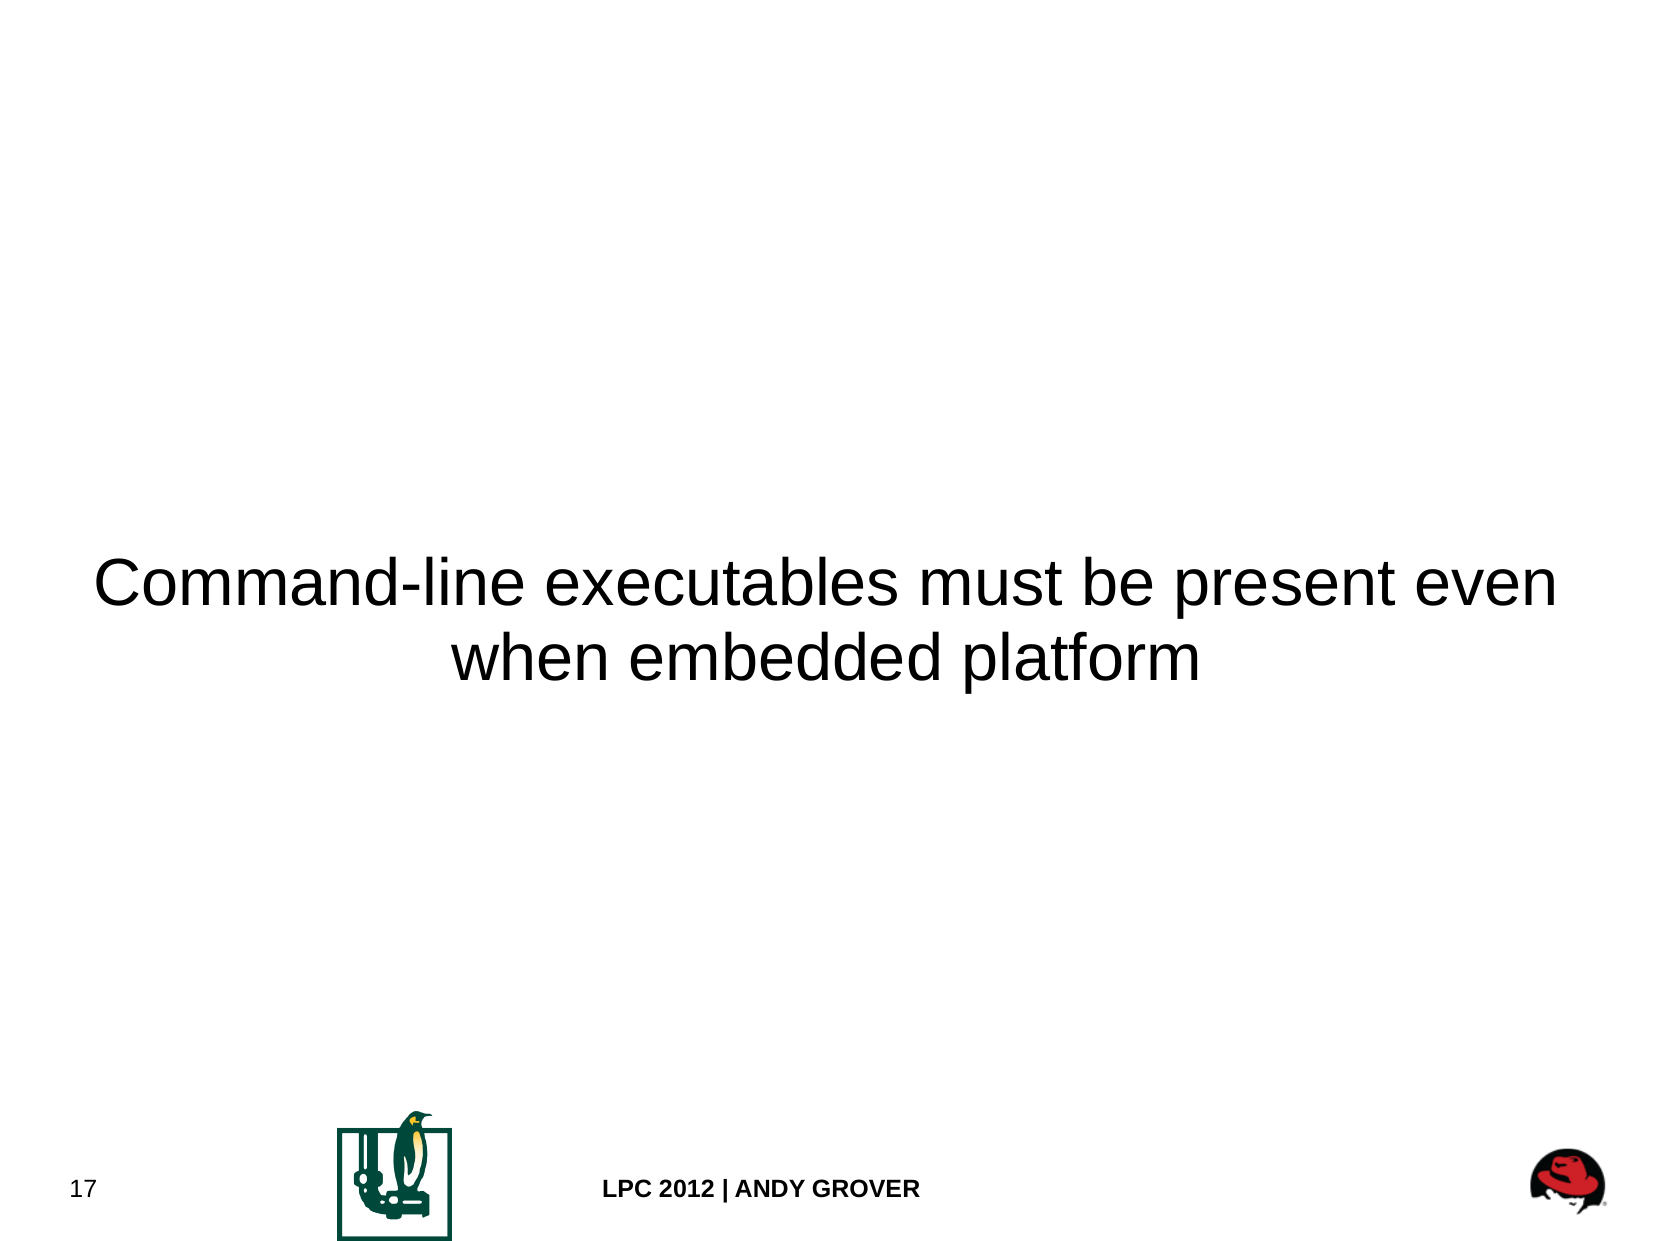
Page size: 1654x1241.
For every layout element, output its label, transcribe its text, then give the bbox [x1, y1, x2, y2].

picture [1529, 1146, 1613, 1224]
picture [337, 1121, 452, 1241]
subtitle Command-line executables must be present even when embedded platform [82, 119, 1571, 1121]
